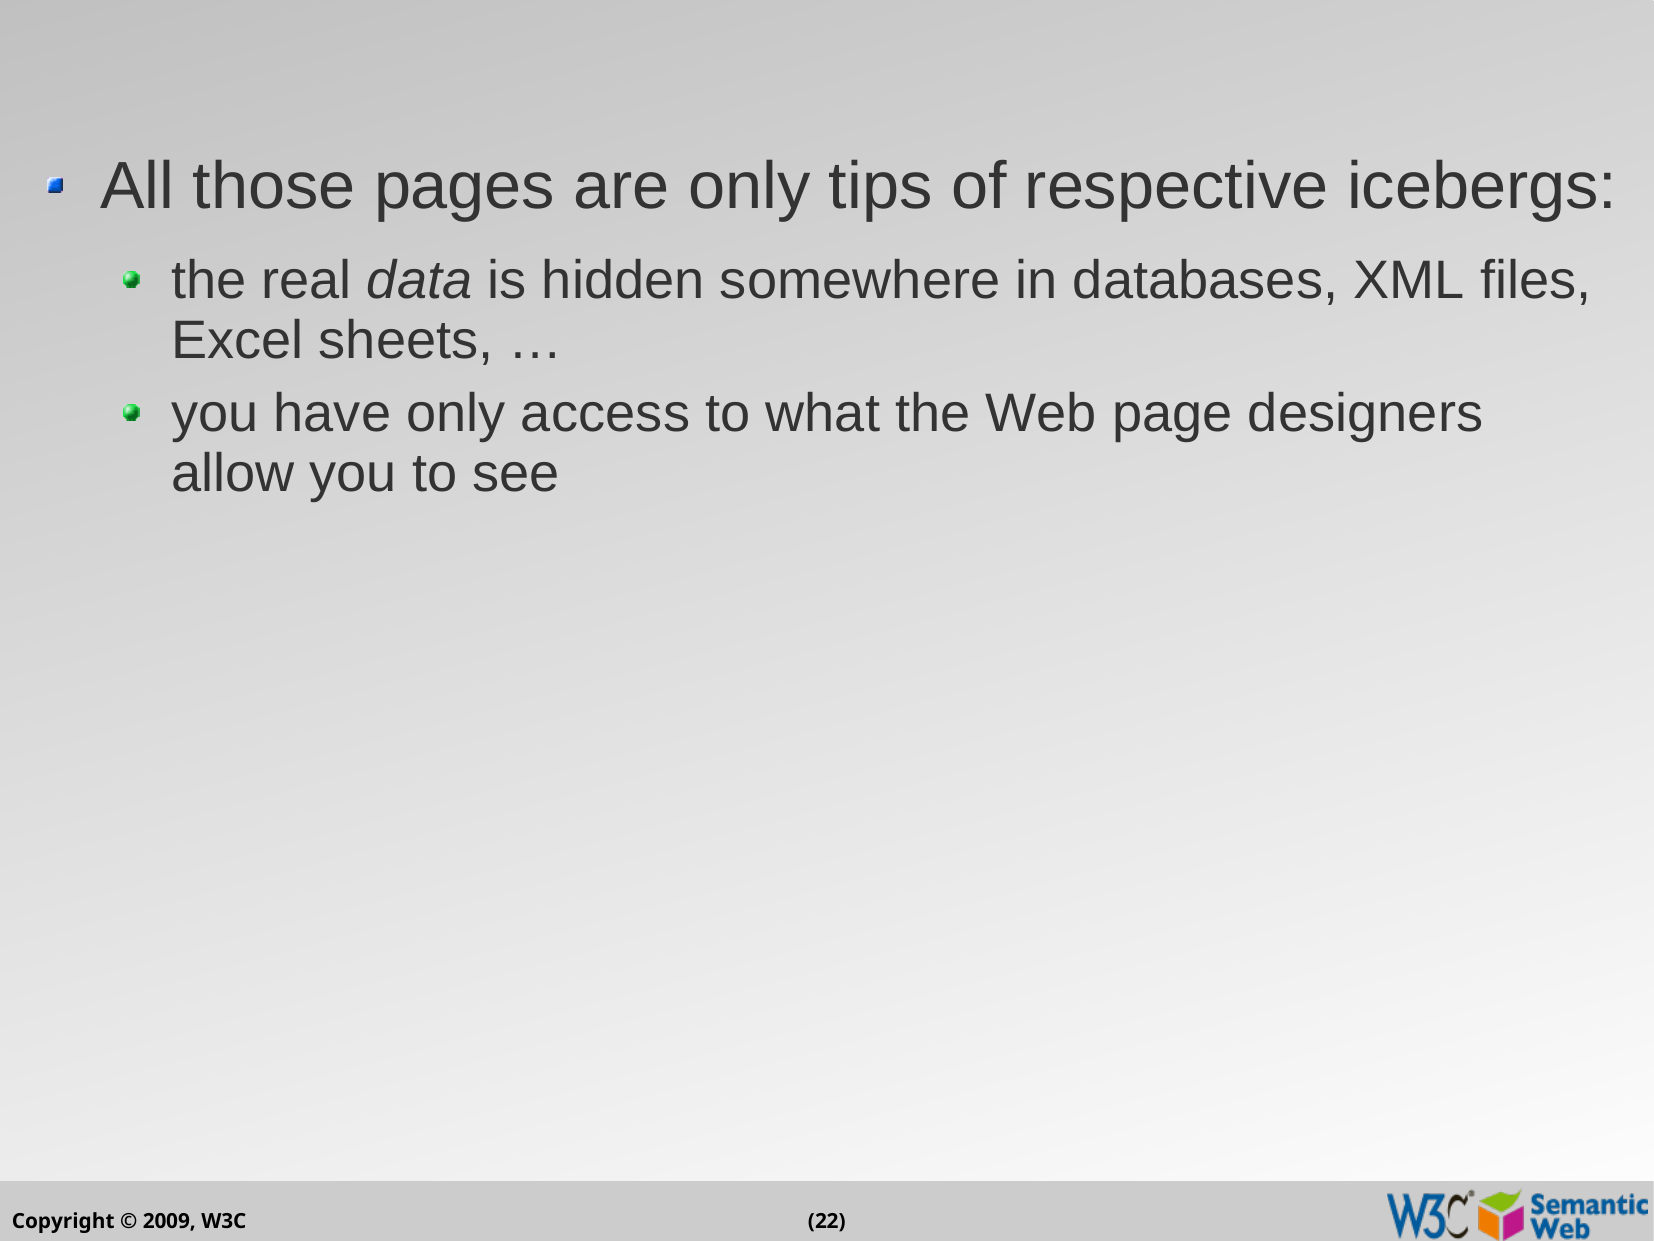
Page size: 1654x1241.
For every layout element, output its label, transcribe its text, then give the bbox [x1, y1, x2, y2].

list All those pages are only tips of respective icebergs: the real data is hidden somewhere in databases, XML files, Excel sheets, … you have only access to what the Web page designers allow you to see [29, 147, 1624, 1134]
picture [1387, 1187, 1648, 1241]
